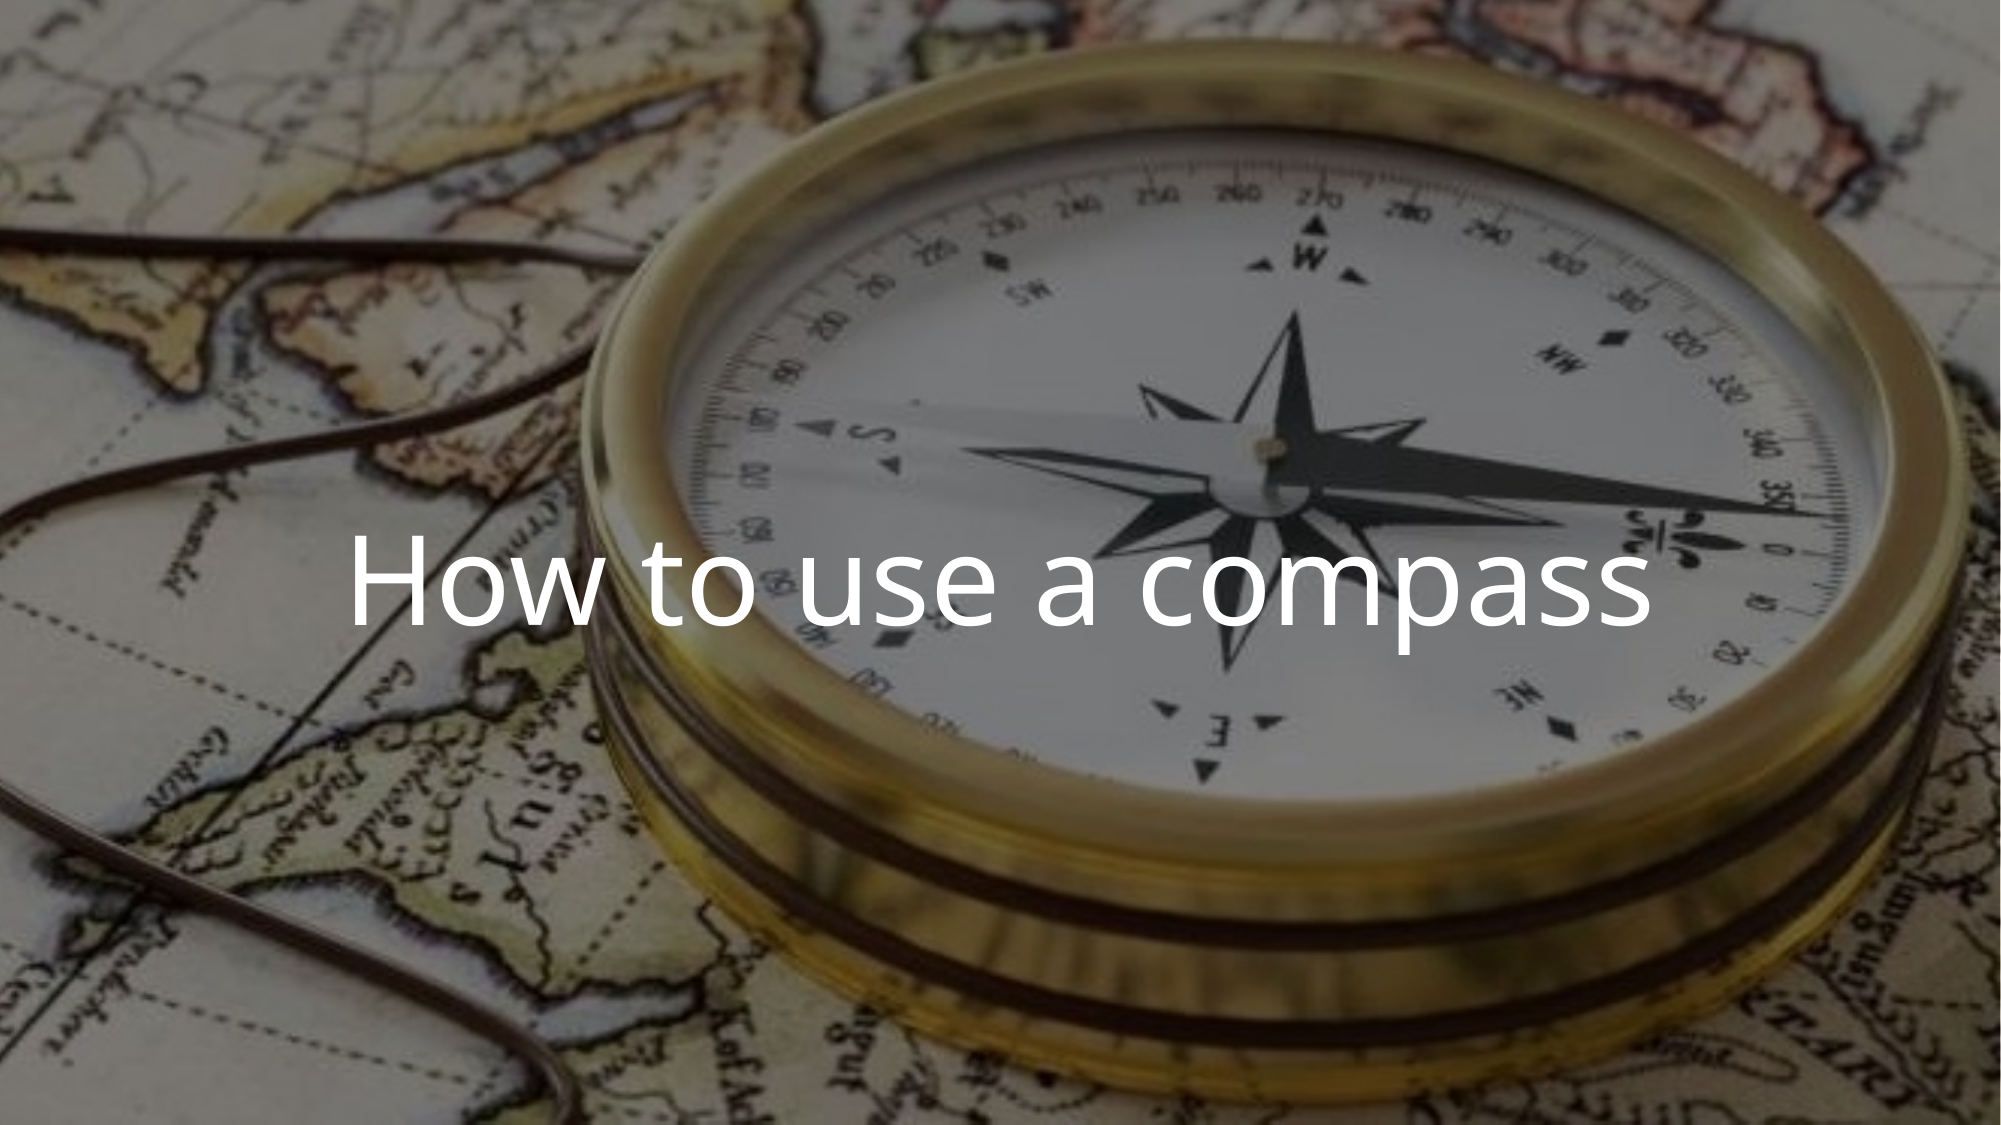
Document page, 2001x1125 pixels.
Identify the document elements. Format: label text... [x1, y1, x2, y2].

picture [0, 0, 2000, 1125]
title How to use a compass [249, 184, 1750, 660]
